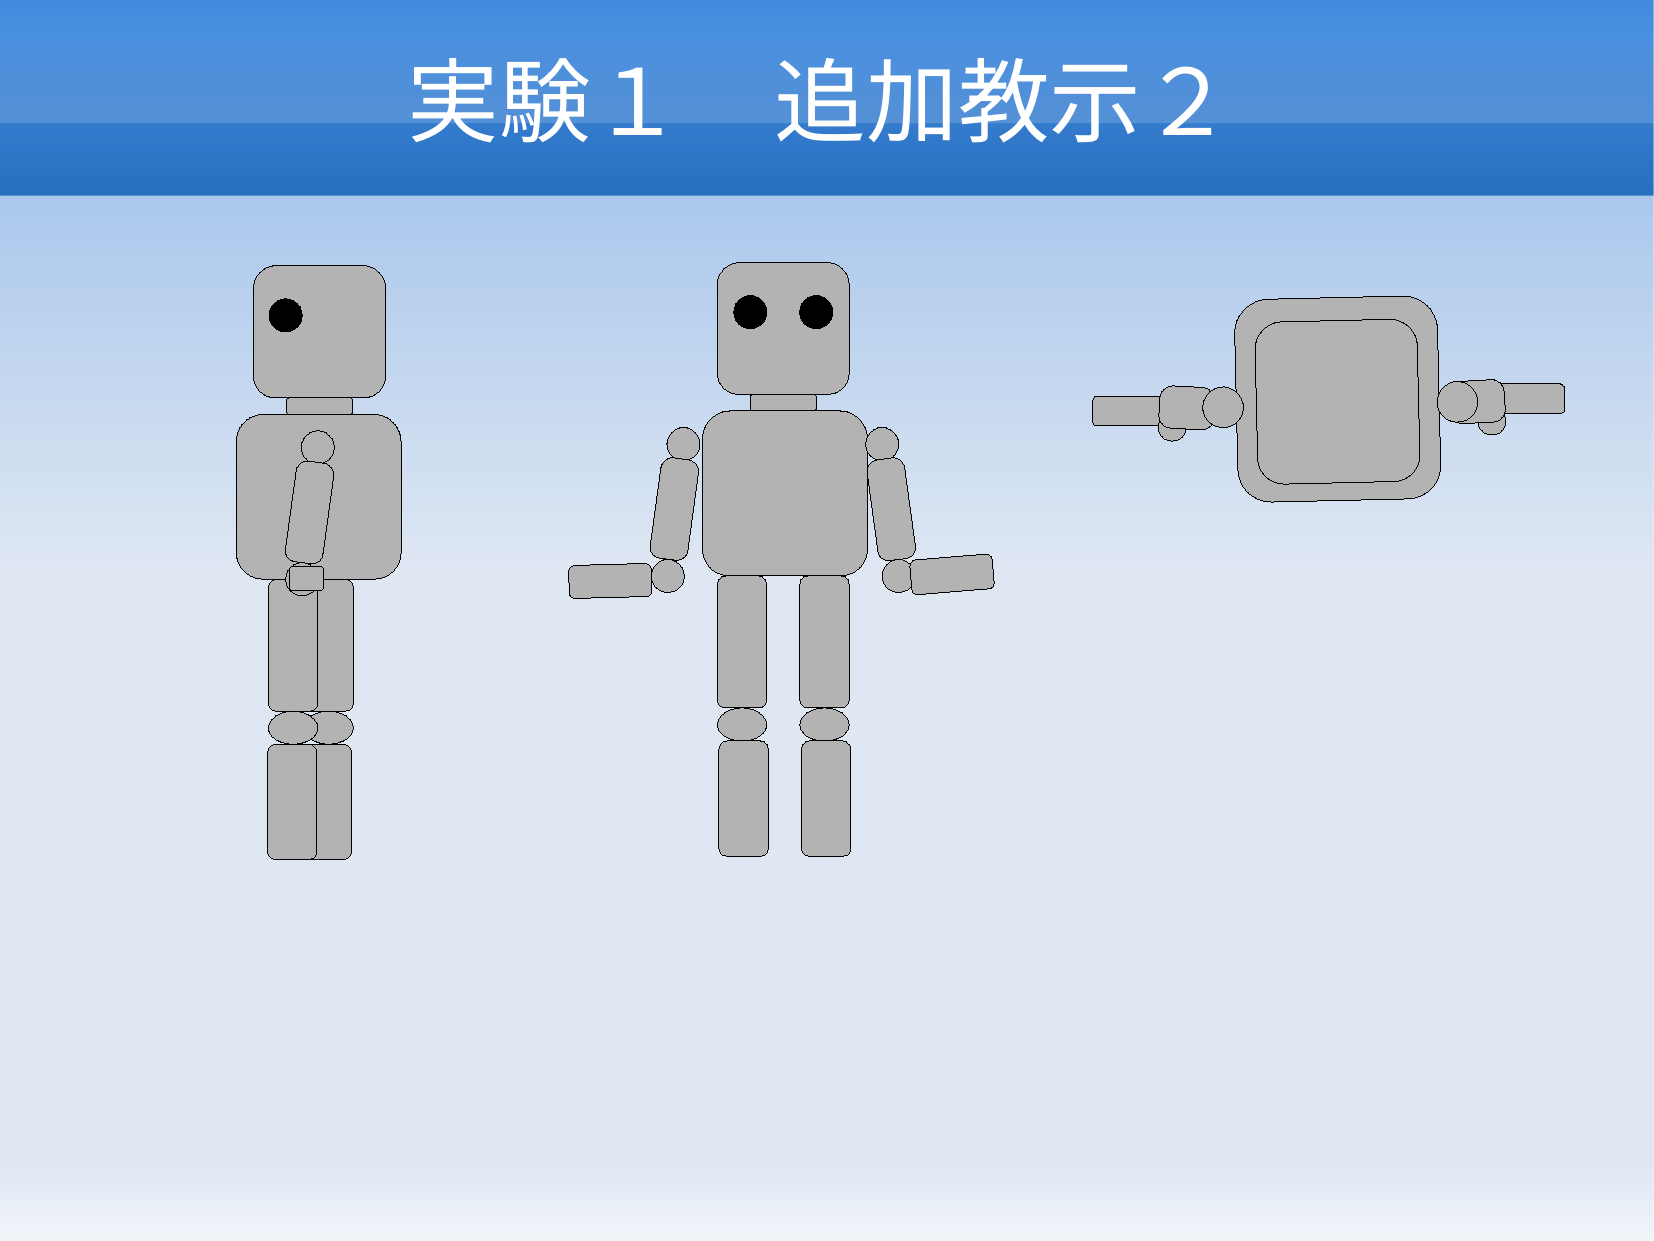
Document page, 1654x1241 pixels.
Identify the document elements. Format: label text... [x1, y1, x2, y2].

text_box [1092, 296, 1565, 503]
title 実験１ 追加教示２ [76, 0, 1565, 208]
text_box [236, 265, 402, 860]
text_box [568, 427, 700, 599]
picture [0, 0, 1654, 1241]
text_box [702, 262, 995, 857]
